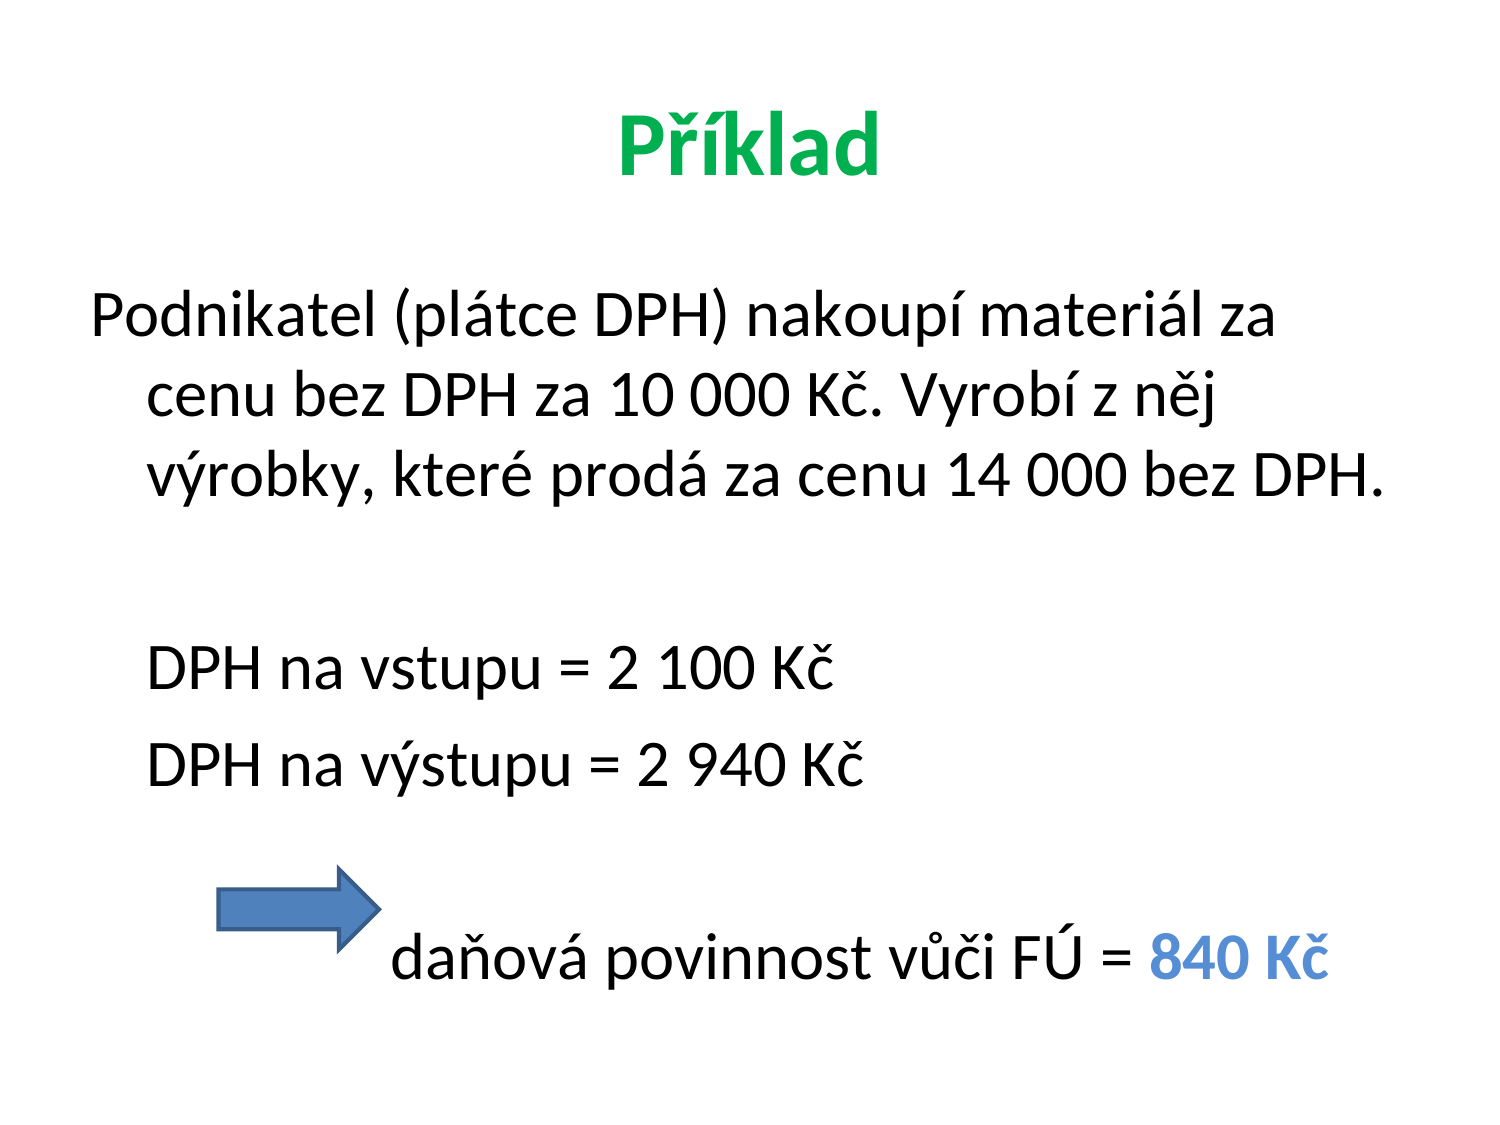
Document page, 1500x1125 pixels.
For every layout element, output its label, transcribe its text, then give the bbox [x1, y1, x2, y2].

text_box [218, 869, 379, 950]
title Příklad [75, 45, 1426, 233]
list Podnikatel (plátce DPH) nakoupí materiál za cenu bez DPH za 10 000 Kč. Vyrobí z něj výrobky, které prodá za cenu 14 000 bez DPH. DPH na vstupu = 2 100 Kč DPH na výstupu = 2 940 Kč daňová povinnost vůči FÚ = 840 Kč [75, 262, 1426, 1006]
